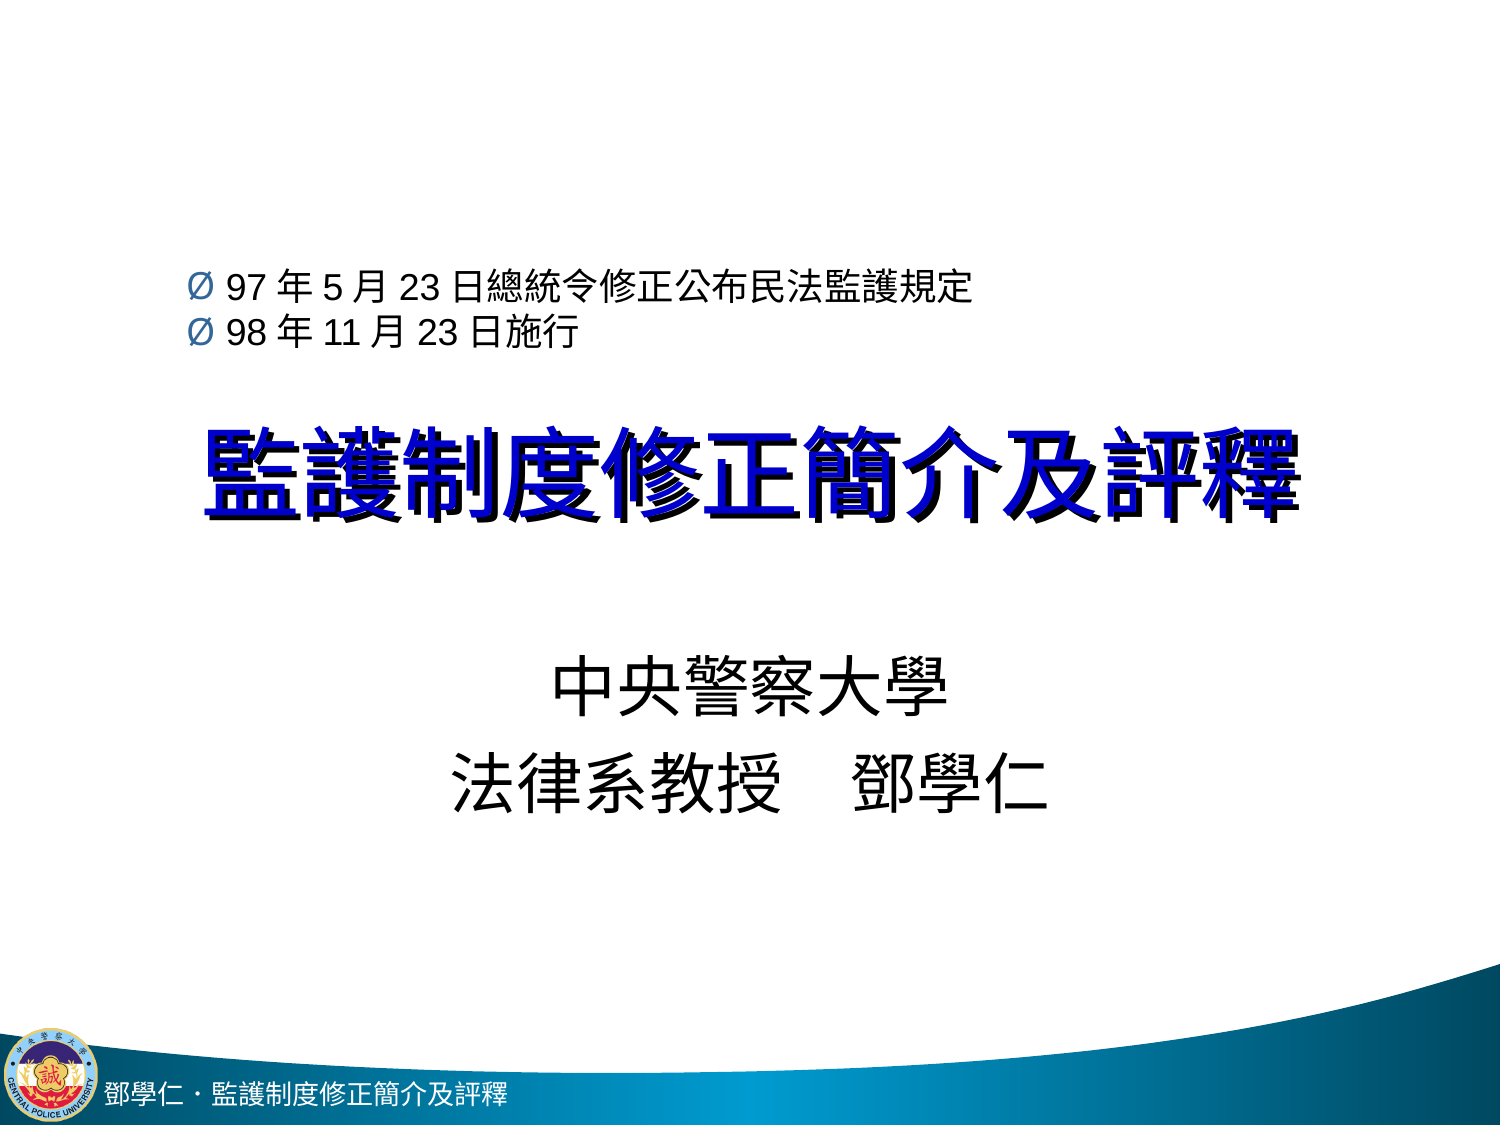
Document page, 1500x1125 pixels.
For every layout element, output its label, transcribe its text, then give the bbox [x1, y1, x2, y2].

text_box 97年5月23日總統令修正公布民法監護規定 98年11月23日施行 [171, 255, 946, 361]
subtitle 中央警察大學 法律系教授 鄧學仁 [225, 637, 1276, 925]
title 監護制度修正簡介及評釋 [112, 349, 1388, 591]
